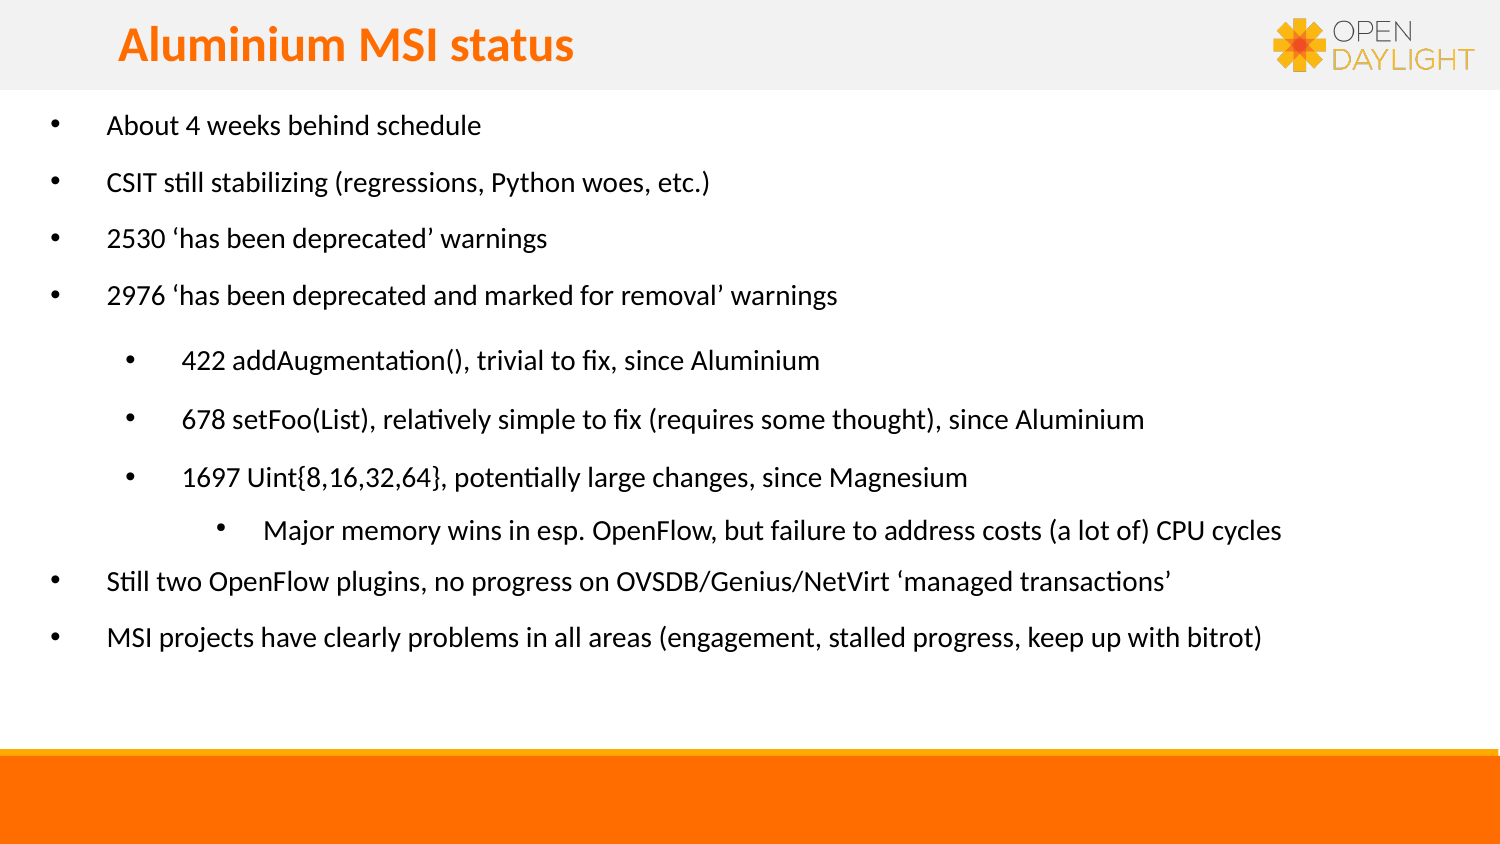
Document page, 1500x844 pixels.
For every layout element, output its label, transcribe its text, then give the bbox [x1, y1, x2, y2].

title Aluminium MSI status [103, 0, 1397, 90]
picture [1330, 0, 1500, 98]
list About 4 weeks behind schedule CSIT still stabilizing (regressions, Python woes, etc.) 2530 ‘has been deprecated’ warnings 2976 ‘has been deprecated and marked for removal’ warnings 422 addAugmentation(), trivial to fix, since Aluminium 678 setFoo(List), relatively simple to fix (requires some thought), since Aluminium 1697 Uint{8,16,32,64}, potentially large changes, since Magnesium Major memory wins in esp. OpenFlow, but failure to address costs (a lot of) CPU cycles Still two OpenFlow plugins, no progress on OVSDB/Genius/NetVirt ‘managed transactions’ MSI projects have clearly problems in all areas (engagement, stalled progress, keep up with bitrot) [35, 35, 1330, 664]
